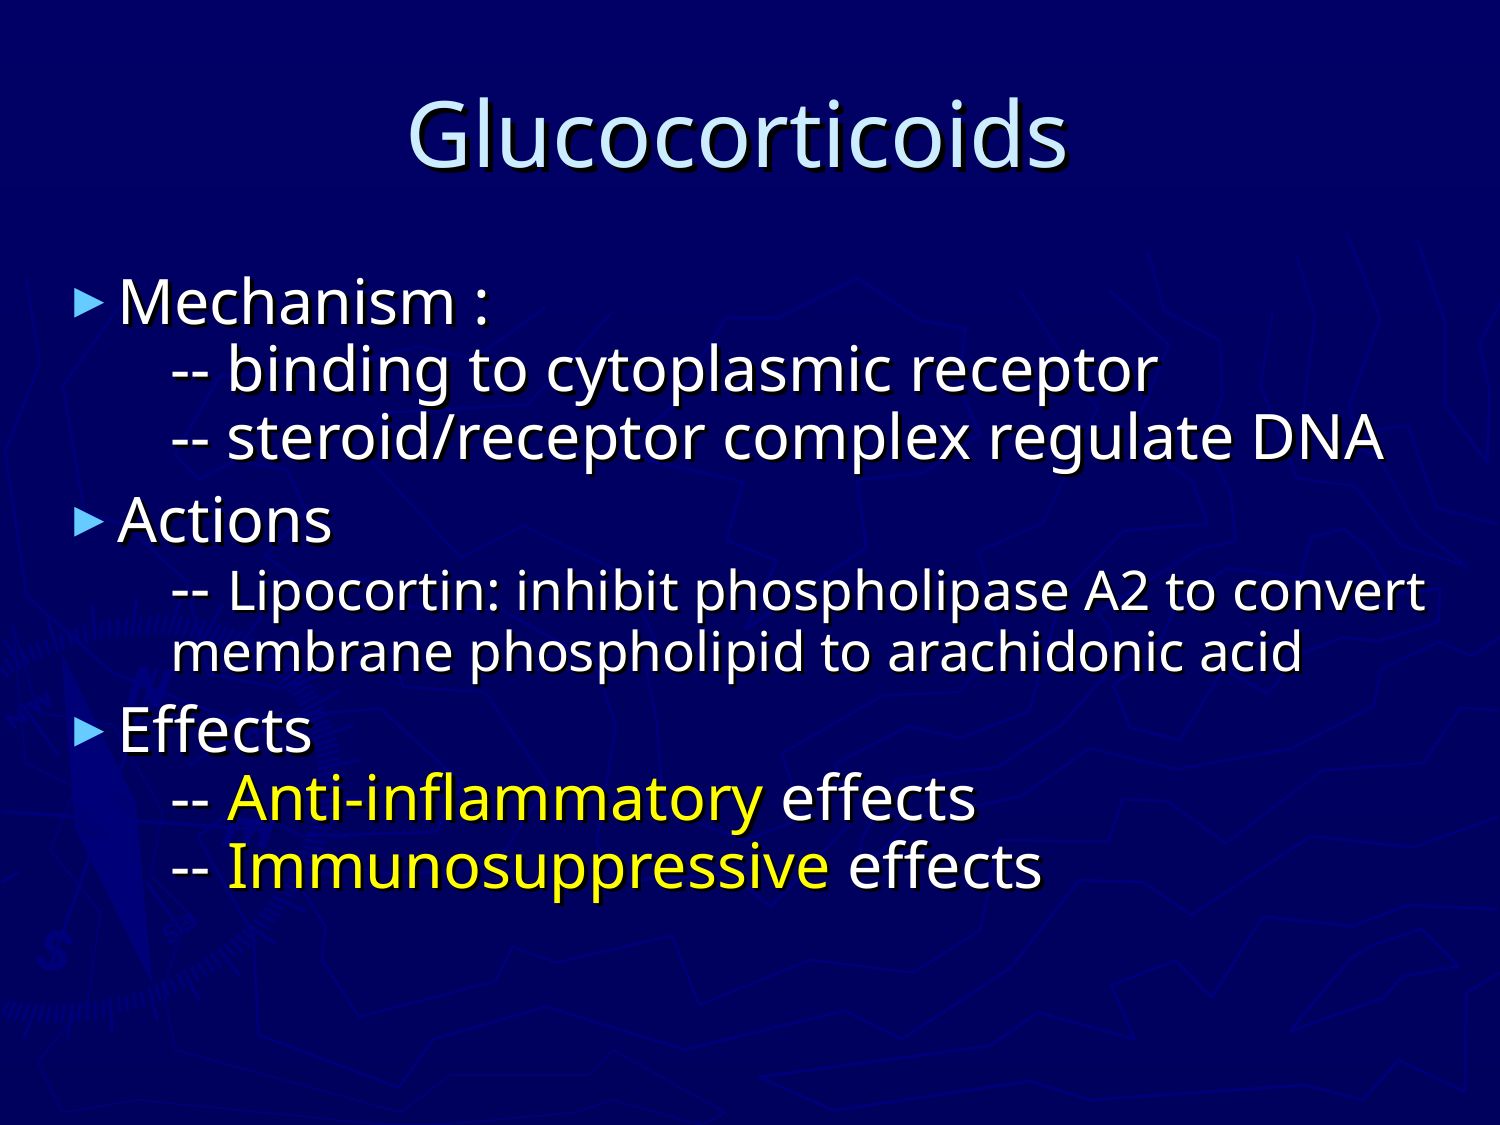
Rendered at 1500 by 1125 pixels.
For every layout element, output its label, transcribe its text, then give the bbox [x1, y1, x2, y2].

title Glucocorticoids [49, 37, 1451, 225]
list Mechanism : -- binding to cytoplasmic receptor -- steroid/receptor complex regulate DNA Actions -- Lipocortin: inhibit phospholipase A2 to convert membrane phospholipid to arachidonic acid Effects -- Anti-inflammatory effects -- Immunosuppressive effects [49, 262, 1451, 1001]
